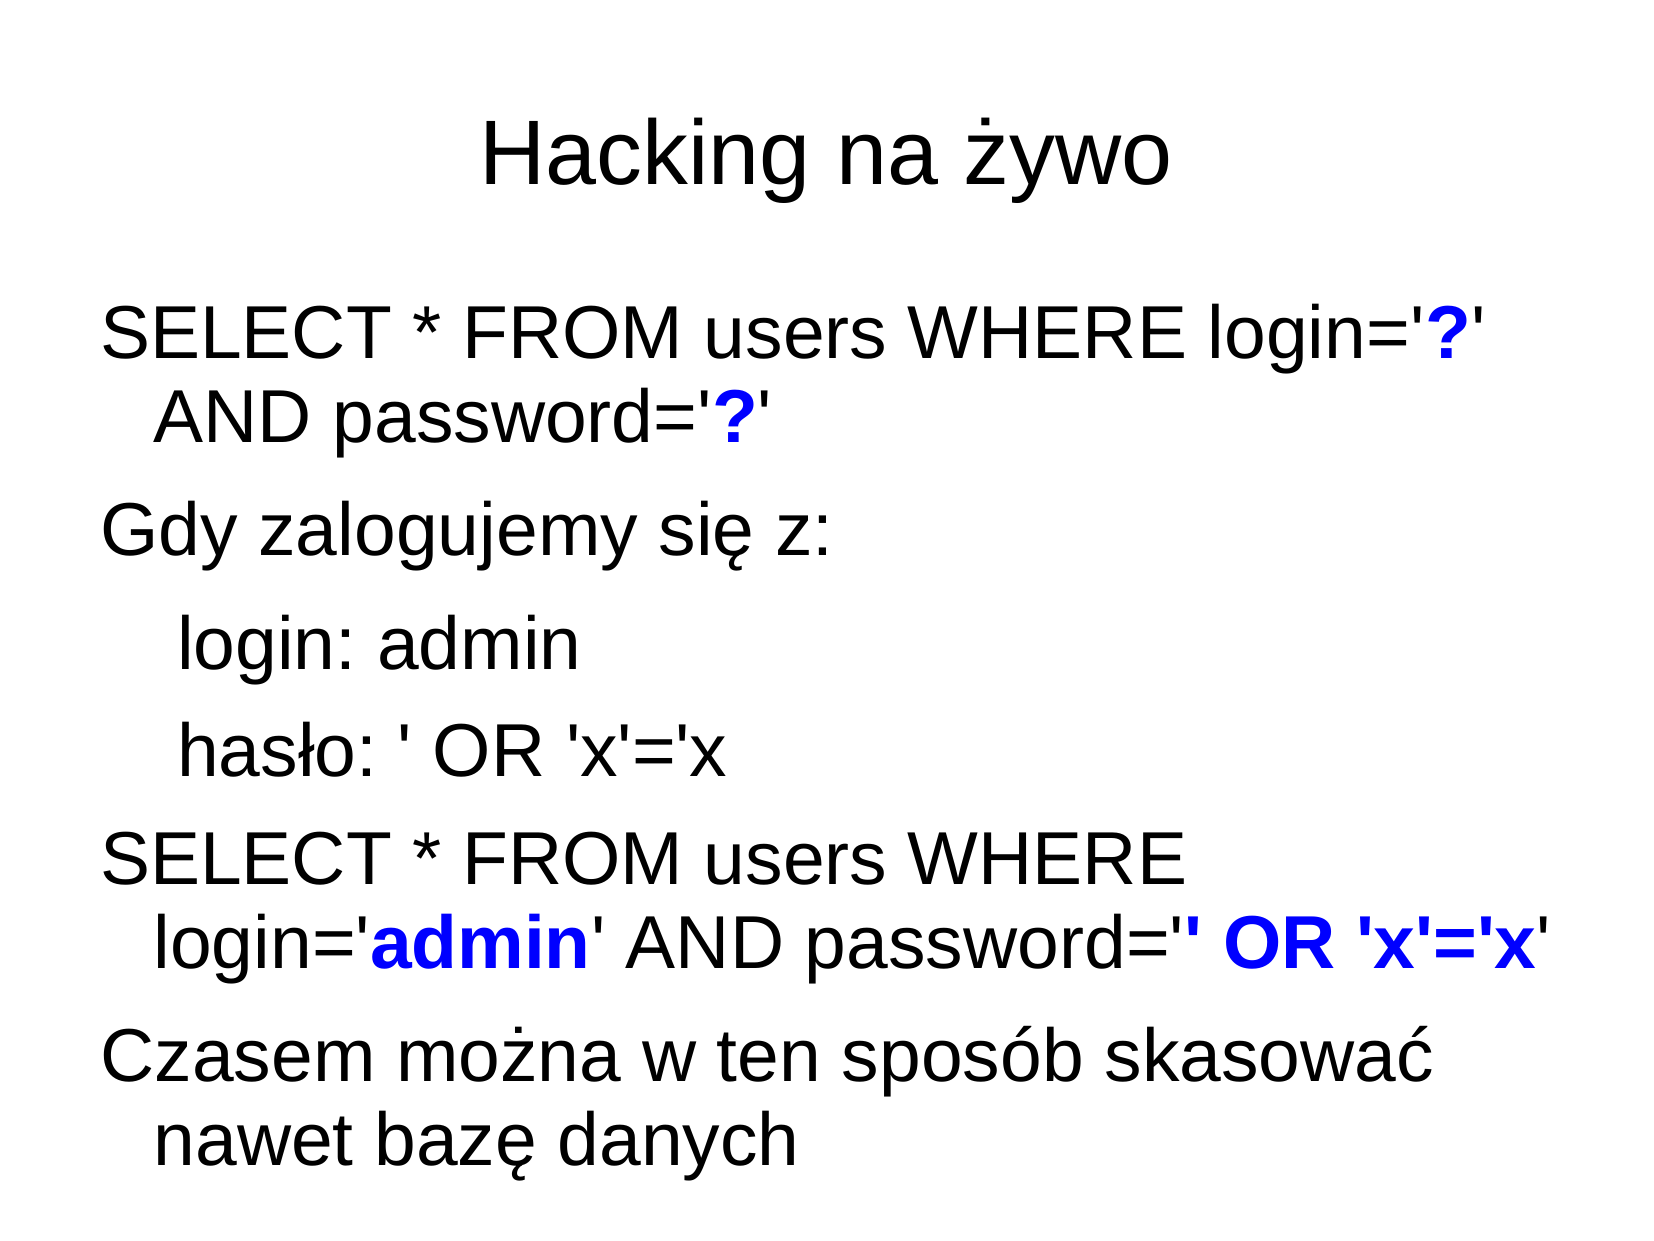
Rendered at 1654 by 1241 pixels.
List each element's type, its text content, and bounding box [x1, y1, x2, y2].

list SELECT * FROM users WHERE login='?' AND password='?' Gdy zalogujemy się z: login: admin hasło: ' OR 'x'='x SELECT * FROM users WHERE login='admin' AND password='' OR 'x'='x' Czasem można w ten sposób skasować nawet bazę danych [82, 290, 1571, 1182]
title Hacking na żywo [82, 56, 1571, 250]
